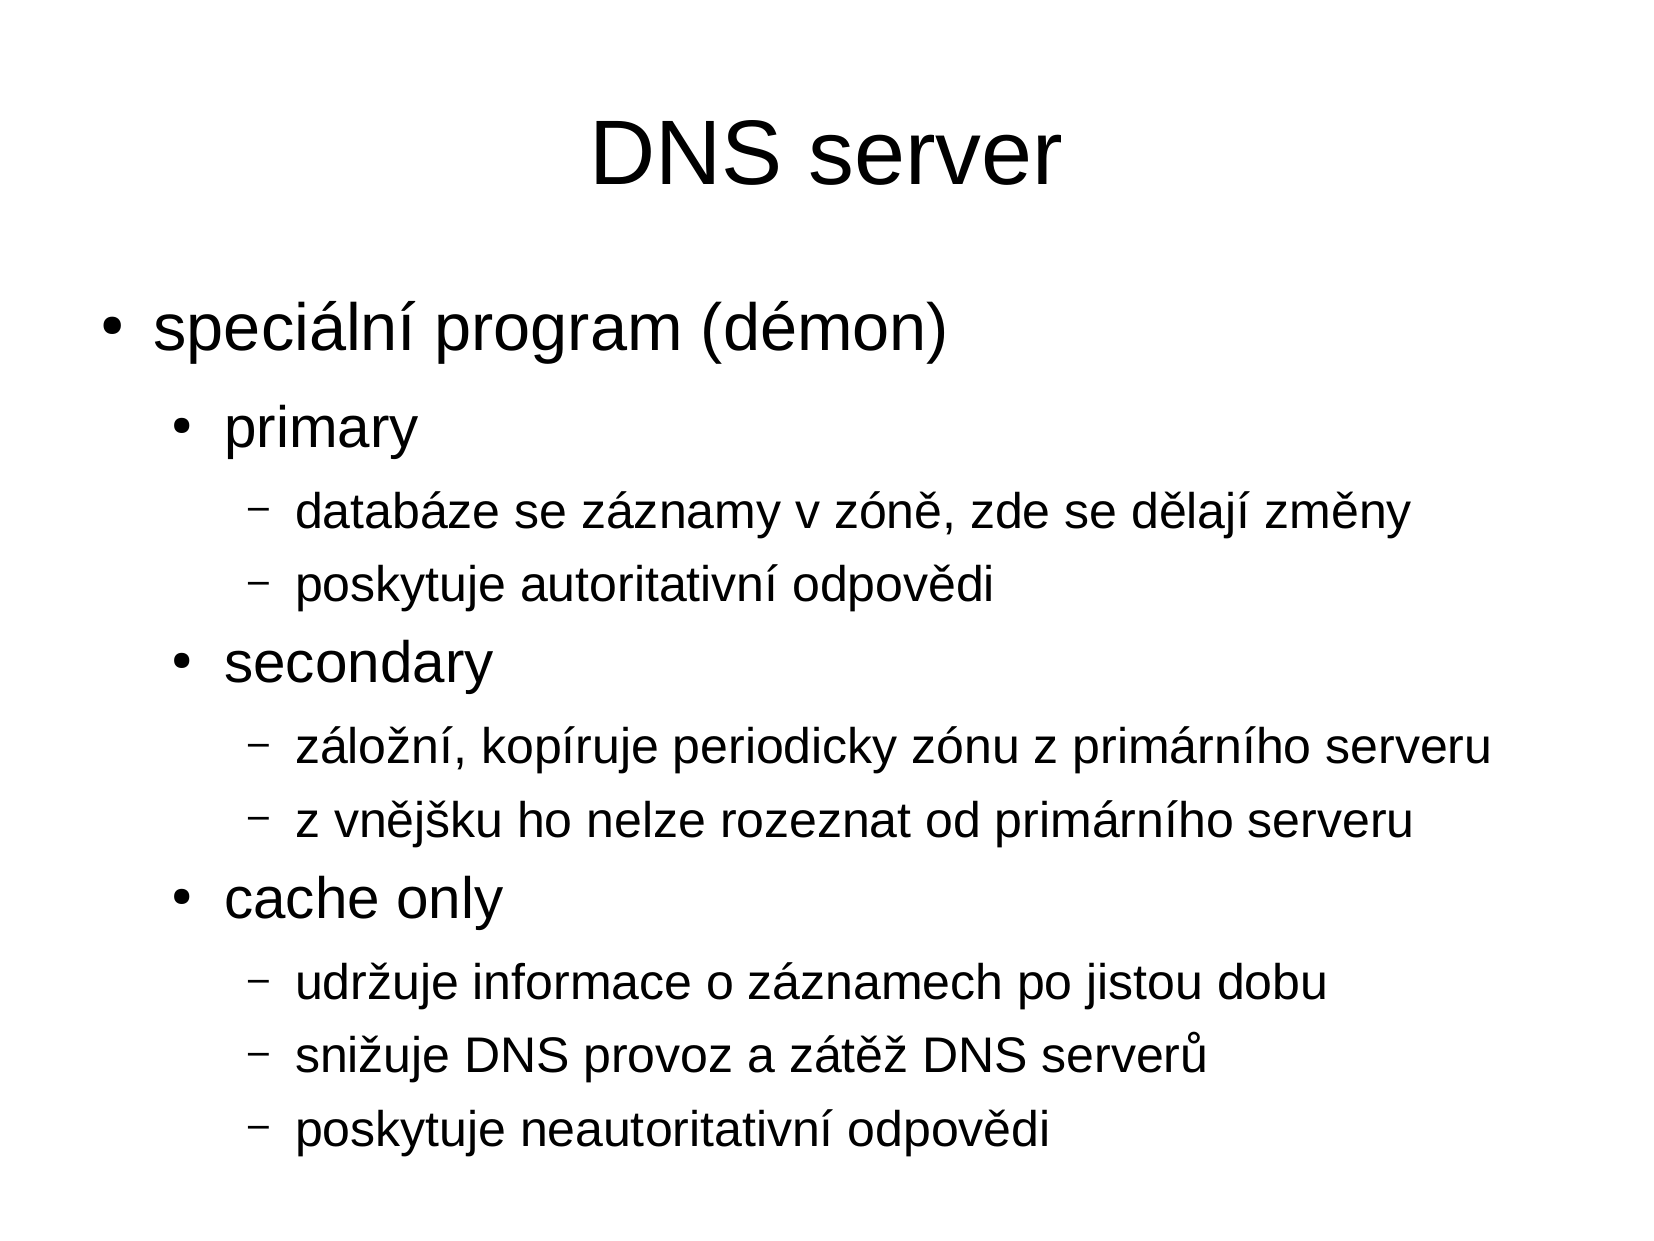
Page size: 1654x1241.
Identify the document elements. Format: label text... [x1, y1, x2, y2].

title DNS server [82, 49, 1571, 257]
list speciální program (démon) primary databáze se záznamy v zóně, zde se dělají změny poskytuje autoritativní odpovědi secondary záložní, kopíruje periodicky zónu z primárního serveru z vnějšku ho nelze rozeznat od primárního serveru cache only udržuje informace o záznamech po jistou dobu snižuje DNS provoz a zátěž DNS serverů poskytuje neautoritativní odpovědi [82, 290, 1571, 1158]
